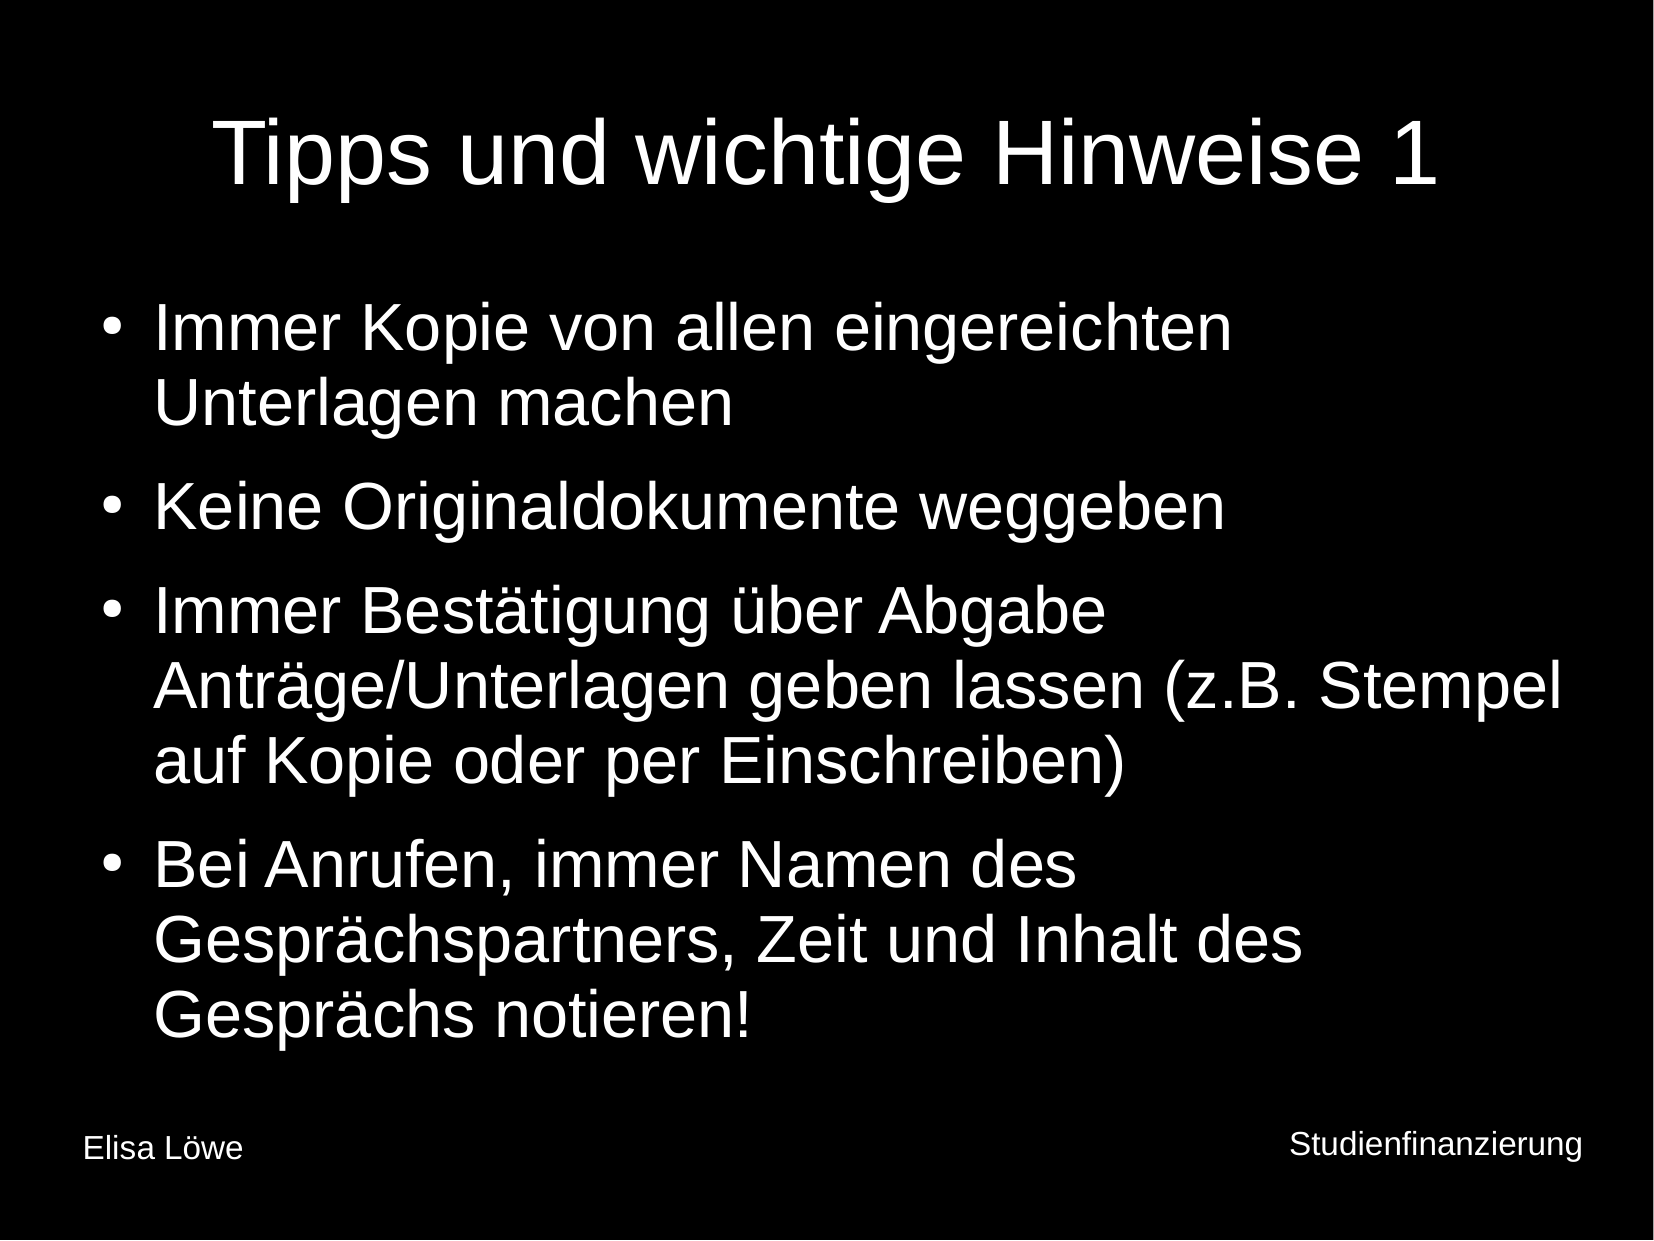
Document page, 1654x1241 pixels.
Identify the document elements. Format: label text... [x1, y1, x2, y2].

title Tipps und wichtige Hinweise 1 [82, 49, 1571, 257]
list Immer Kopie von allen eingereichten Unterlagen machen Keine Originaldokumente weggeben Immer Bestätigung über Abgabe Anträge/Unterlagen geben lassen (z.B. Stempel auf Kopie oder per Einschreiben) Bei Anrufen, immer Namen des Gesprächspartners, Zeit und Inhalt des Gesprächs notieren! [82, 290, 1571, 1109]
